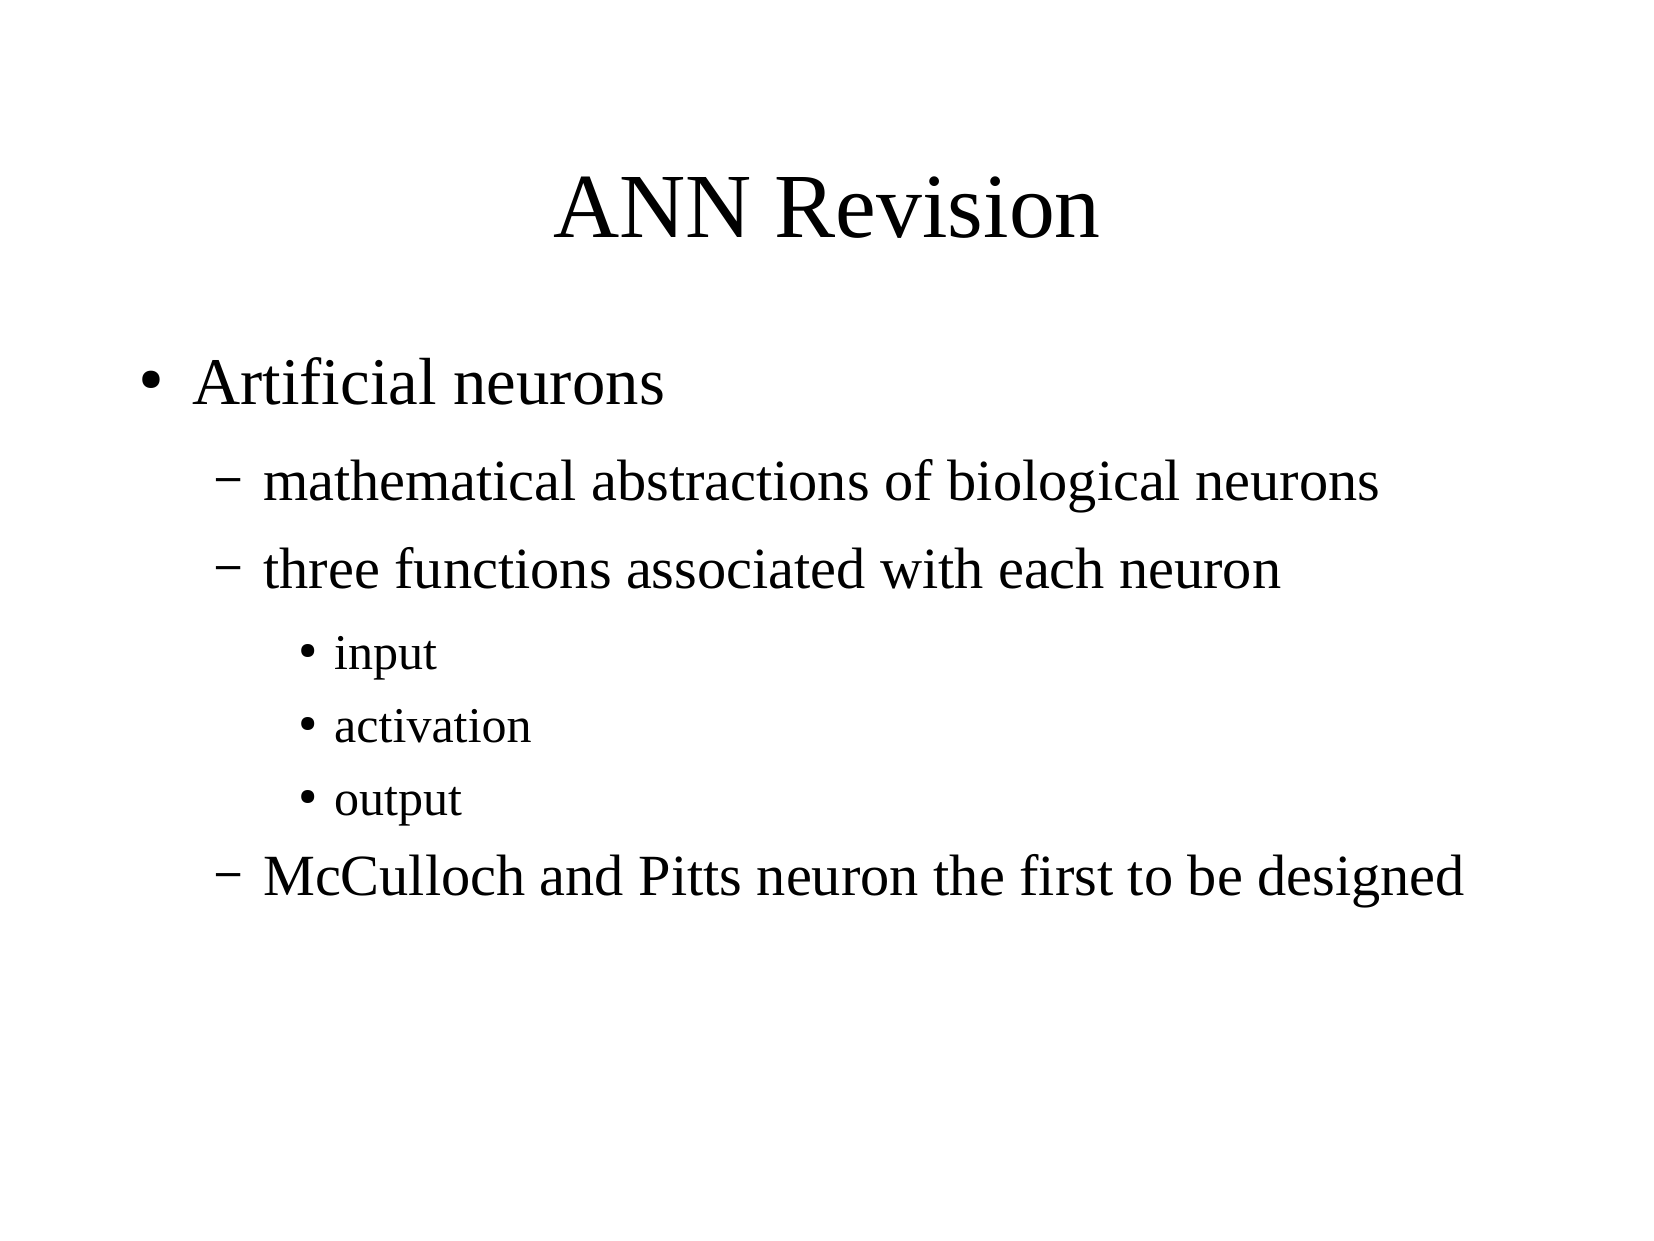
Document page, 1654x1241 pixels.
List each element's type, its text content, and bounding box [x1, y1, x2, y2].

title ANN Revision [121, 102, 1534, 311]
list Artificial neurons mathematical abstractions of biological neurons three functions associated with each neuron input activation output McCulloch and Pitts neuron the first to be designed [121, 344, 1534, 1127]
